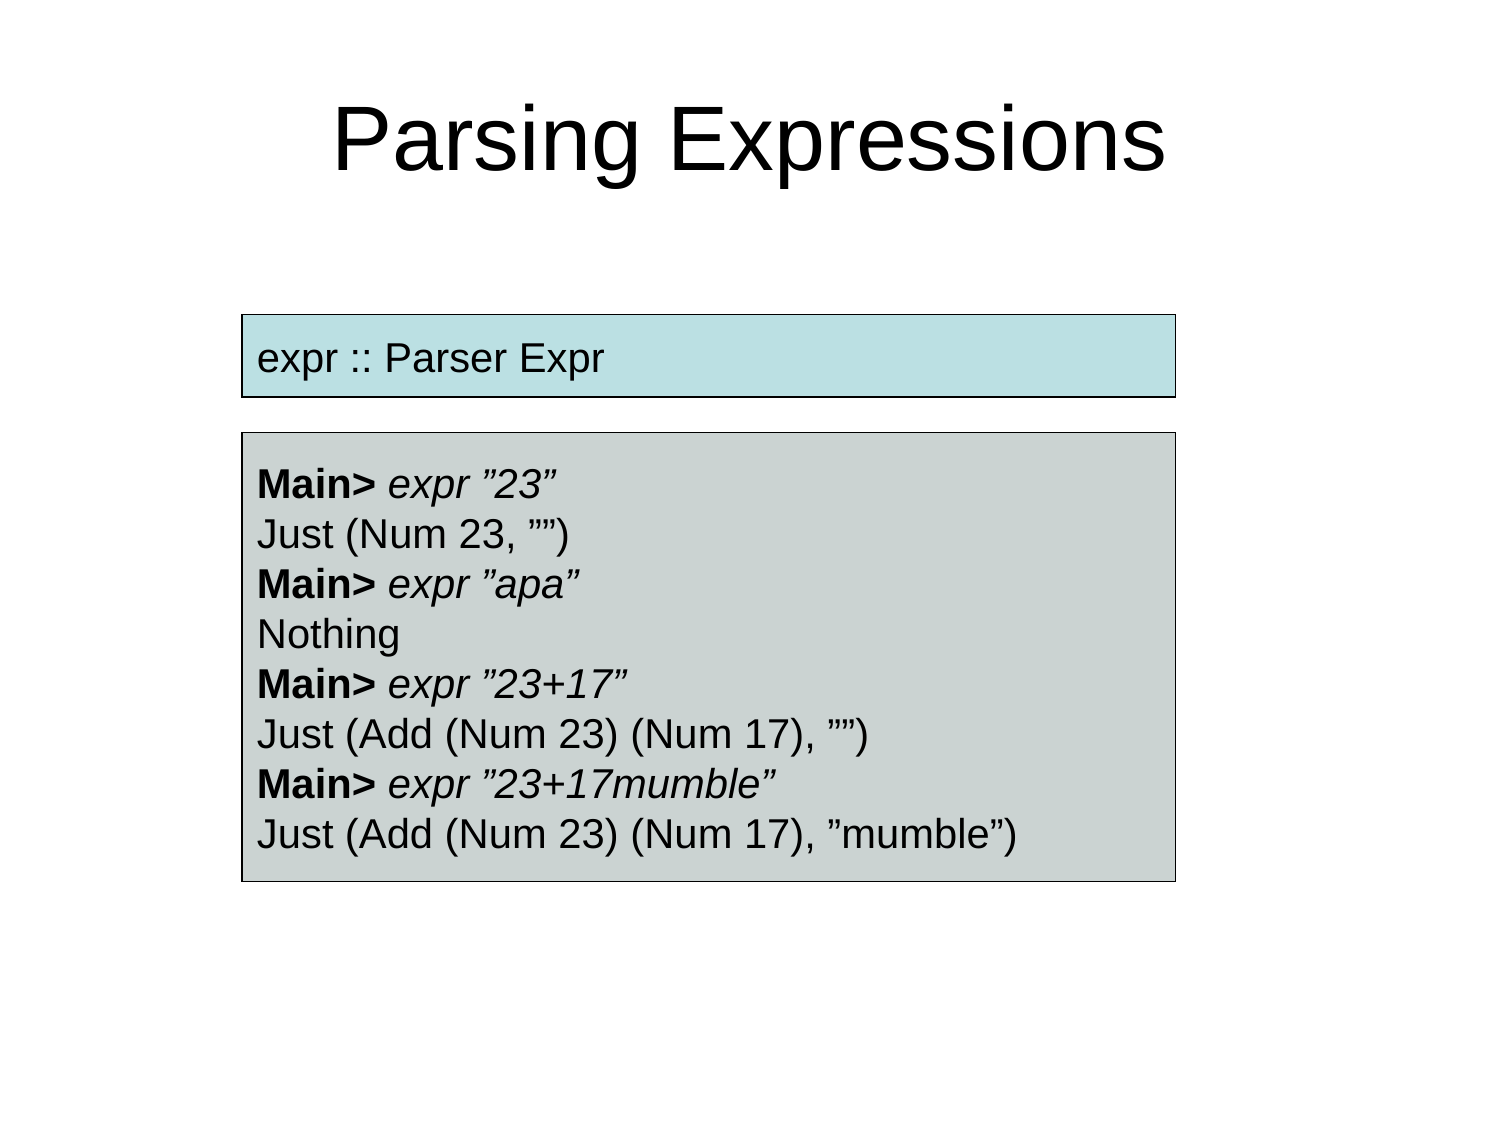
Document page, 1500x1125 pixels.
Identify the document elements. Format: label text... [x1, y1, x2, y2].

title Parsing Expressions [75, 45, 1426, 233]
text_box Main> expr ”23” Just (Num 23, ””) Main> expr ”apa” Nothing Main> expr ”23+17” Just (Add (Num 23) (Num 17), ””) Main> expr ”23+17mumble” Just (Add (Num 23) (Num 17), ”mumble”) [242, 432, 1176, 882]
text_box expr :: Parser Expr [242, 314, 1176, 398]
